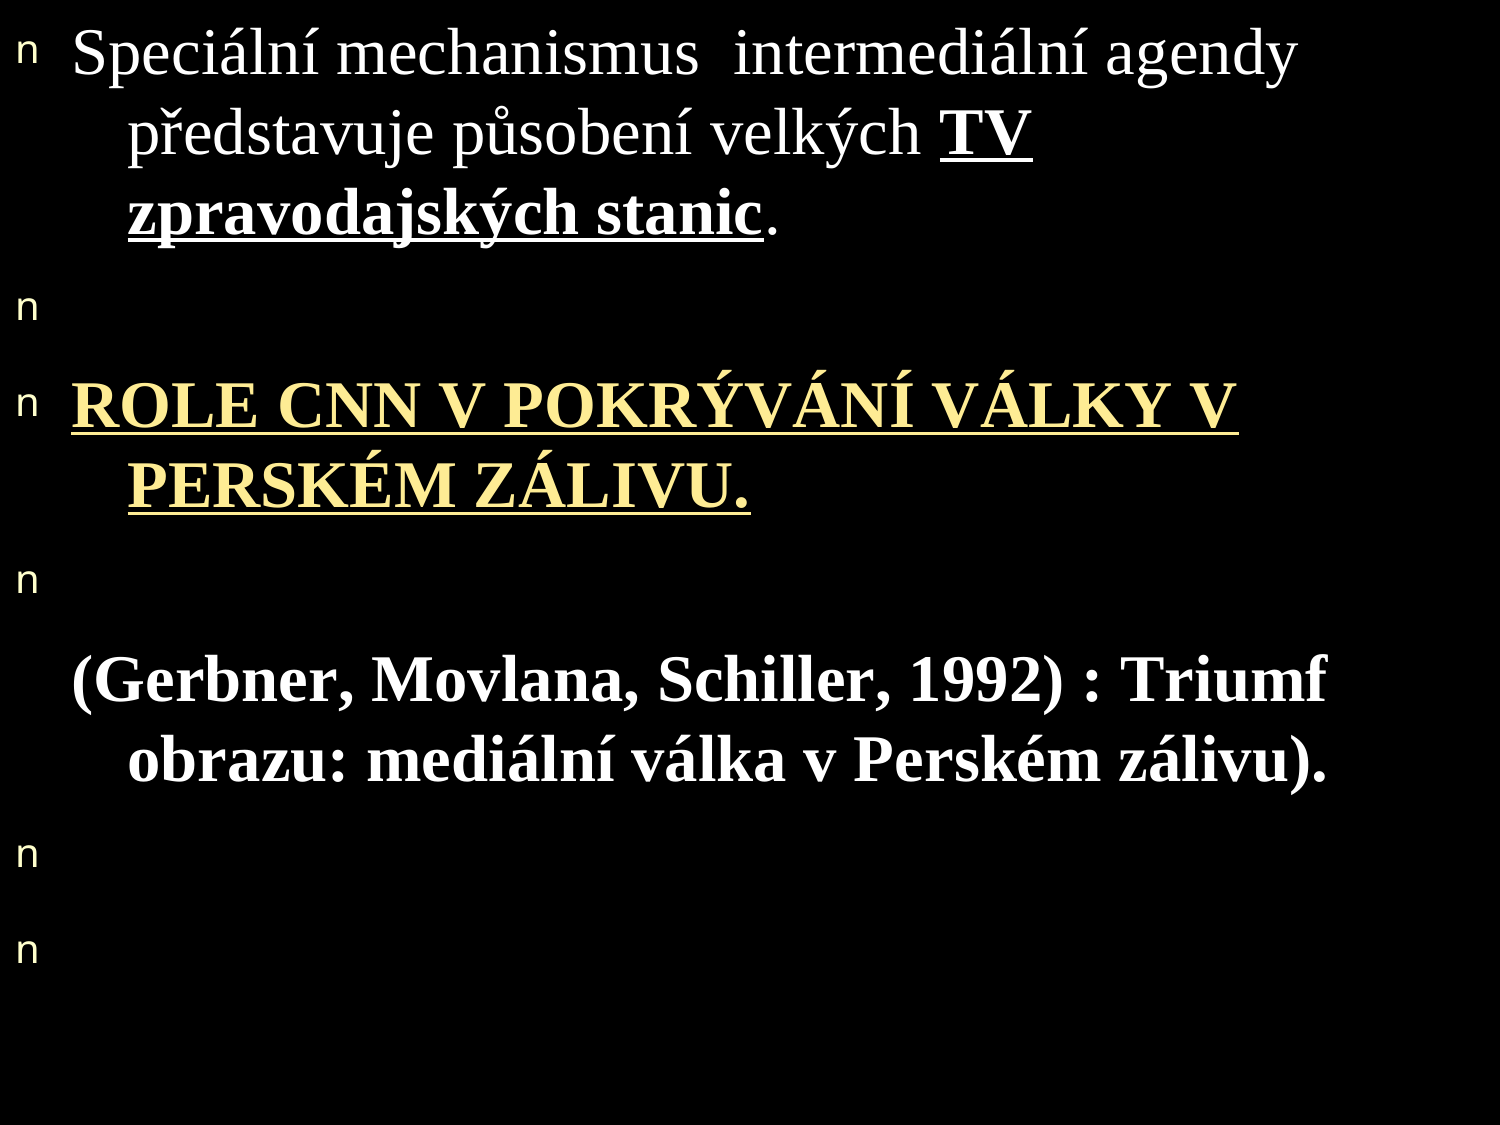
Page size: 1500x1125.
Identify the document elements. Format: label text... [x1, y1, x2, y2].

list Speciální mechanismus intermediální agendy představuje působení velkých TV zpravodajských stanic. ROLE CNN V POKRÝVÁNÍ VÁLKY V PERSKÉM ZÁLIVU. (Gerbner, Movlana, Schiller, 1992) : Triumf obrazu: mediální válka v Perském zálivu). [0, 0, 1500, 1125]
